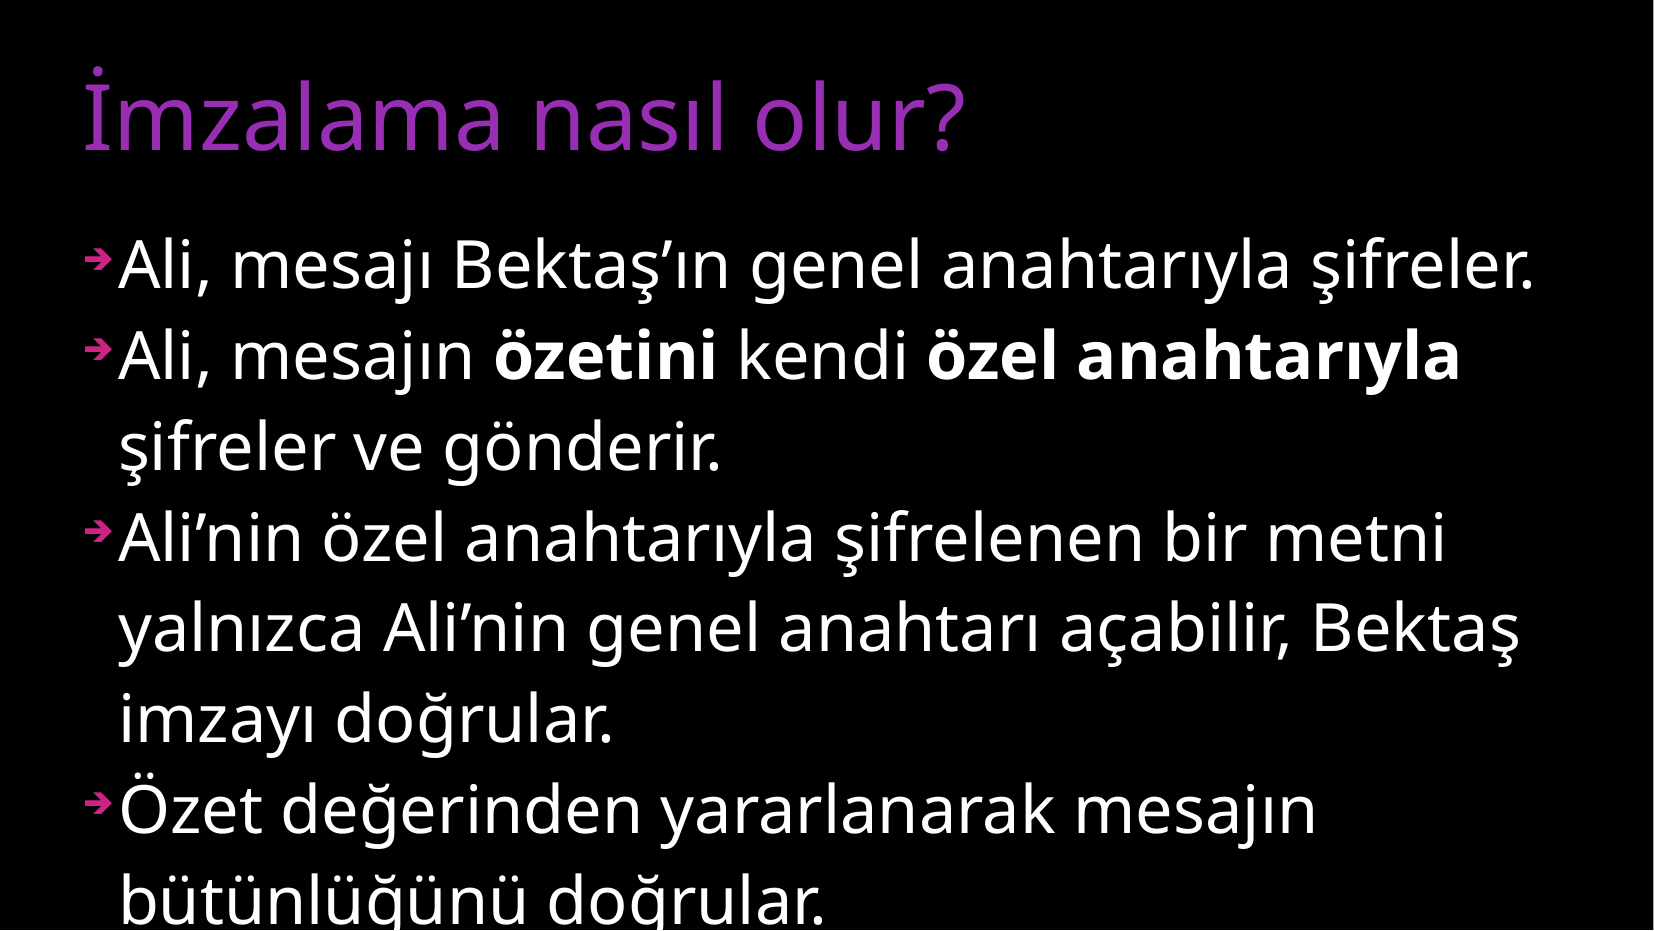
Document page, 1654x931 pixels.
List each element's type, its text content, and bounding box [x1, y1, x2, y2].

title İmzalama nasıl olur? [82, 37, 1571, 193]
subtitle Ali, mesajı Bektaş’ın genel anahtarıyla şifreler. Ali, mesajın özetini kendi özel anahtarıyla şifreler ve gönderir. Ali’nin özel anahtarıyla şifrelenen bir metni yalnızca Ali’nin genel anahtarı açabilir, Bektaş imzayı doğrular. Özet değerinden yararlanarak mesajın bütünlüğünü doğrular. [82, 217, 1571, 922]
